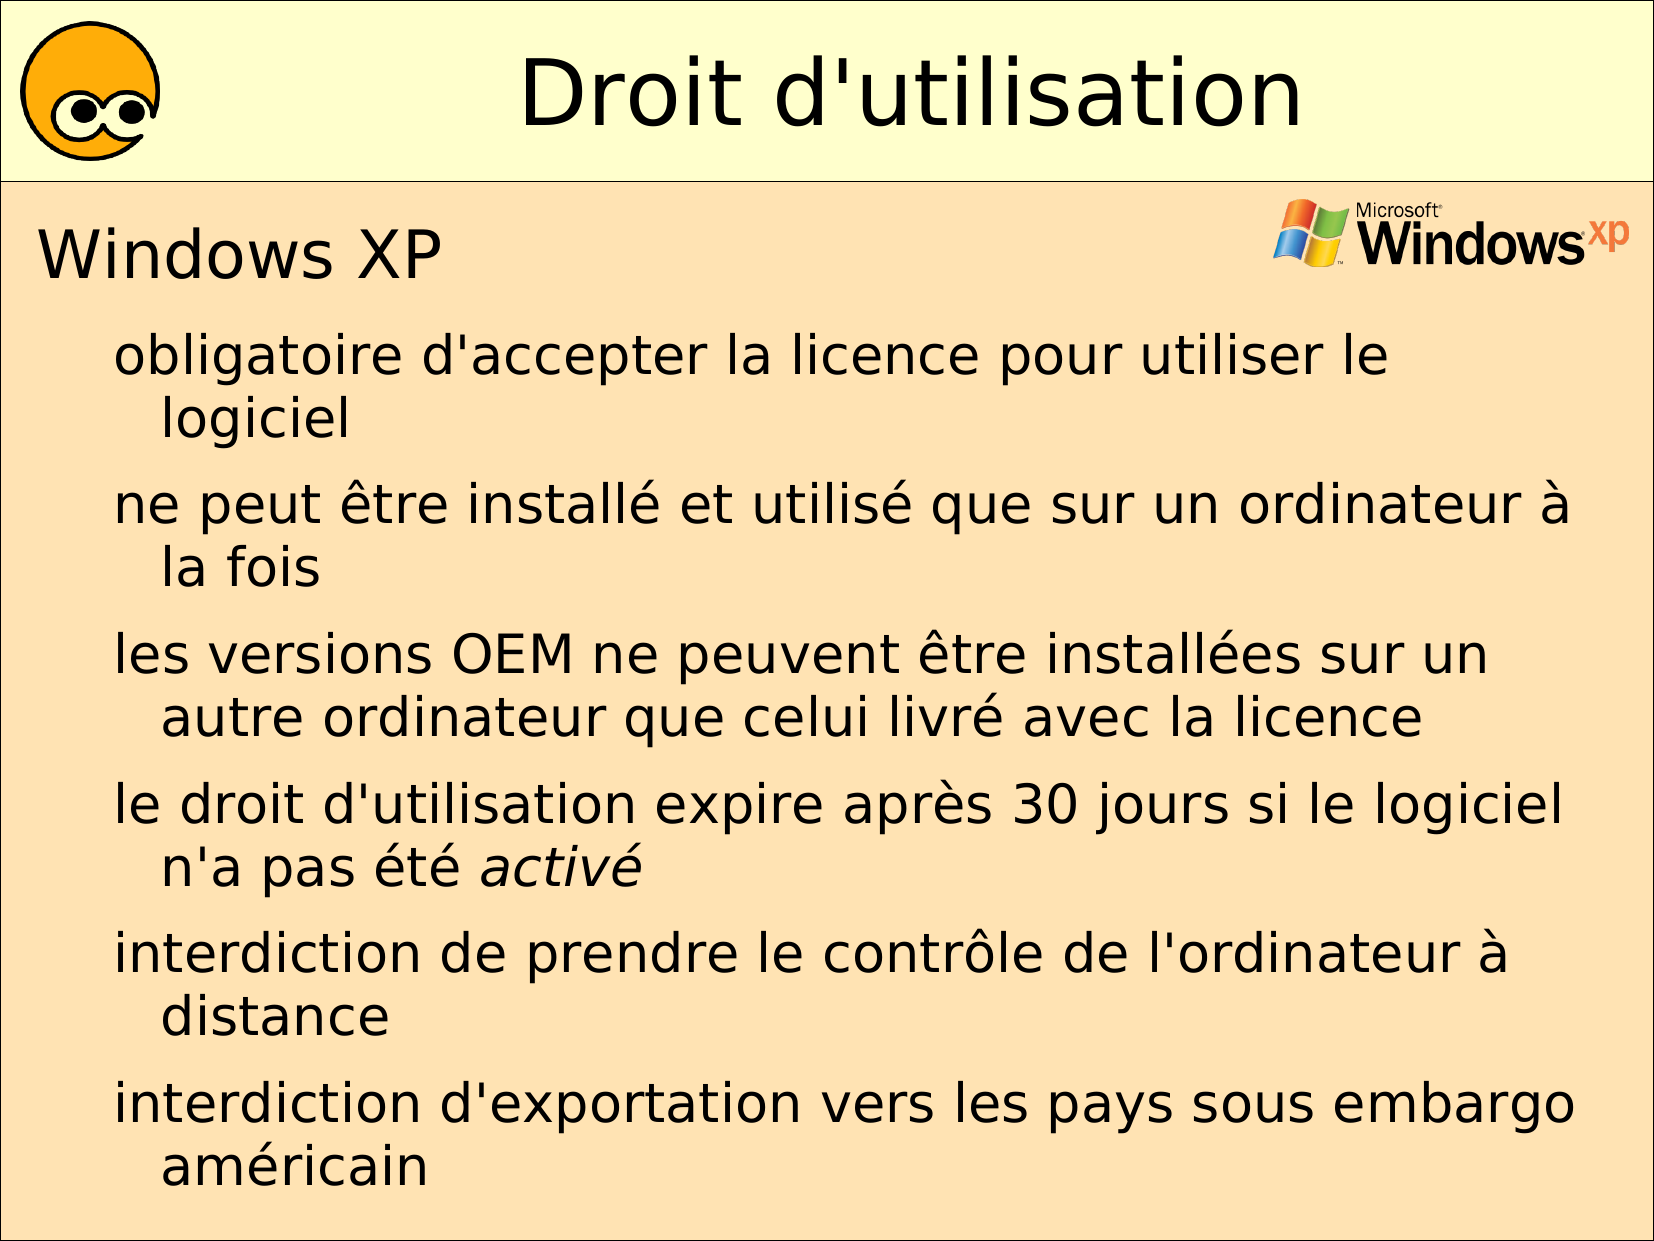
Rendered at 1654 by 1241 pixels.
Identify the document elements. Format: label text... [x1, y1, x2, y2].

list Windows XP obligatoire d'accepter la licence pour utiliser le logiciel ne peut être installé et utilisé que sur un ordinateur à la fois les versions OEM ne peuvent être installées sur un autre ordinateur que celui livré avec la licence le droit d'utilisation expire après 30 jours si le logiciel n'a pas été activé interdiction de prendre le contrôle de l'ordinateur à distance interdiction d'exportation vers les pays sous embargo américain [19, 216, 1597, 1199]
title Droit d'utilisation [203, 39, 1620, 147]
picture [20, 21, 160, 161]
picture [1273, 199, 1629, 267]
